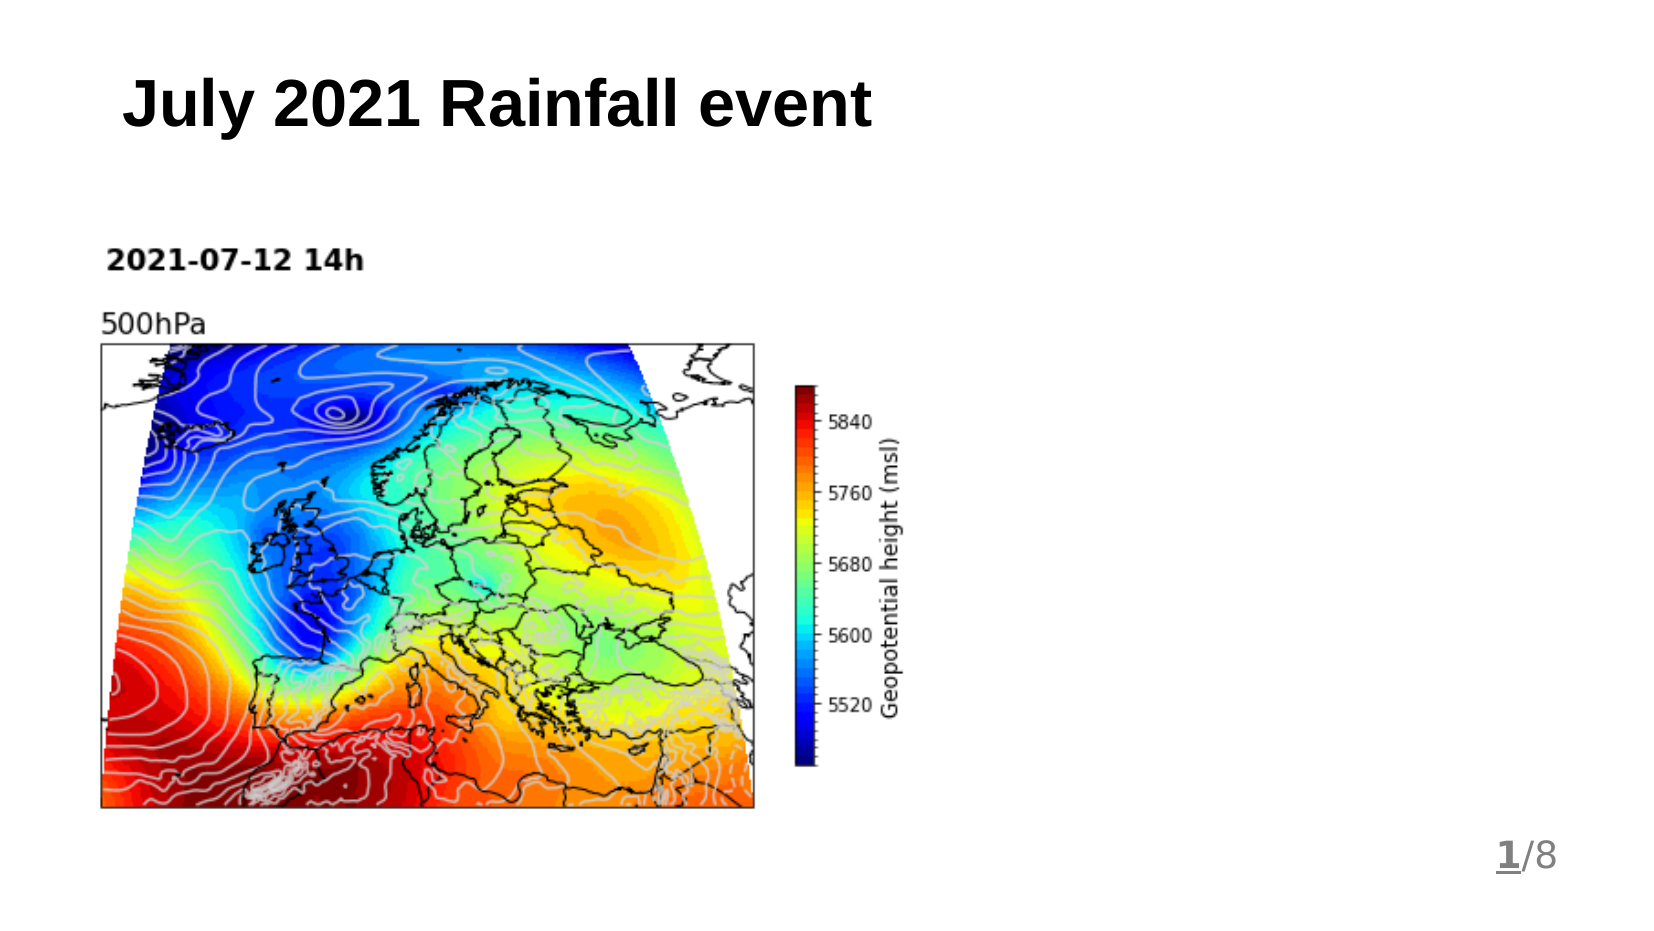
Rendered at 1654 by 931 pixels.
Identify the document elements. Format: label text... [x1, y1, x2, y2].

picture [88, 236, 916, 820]
text_box July 2021 Rainfall event [107, 59, 1270, 186]
text_box 1/8 [1480, 826, 1595, 897]
